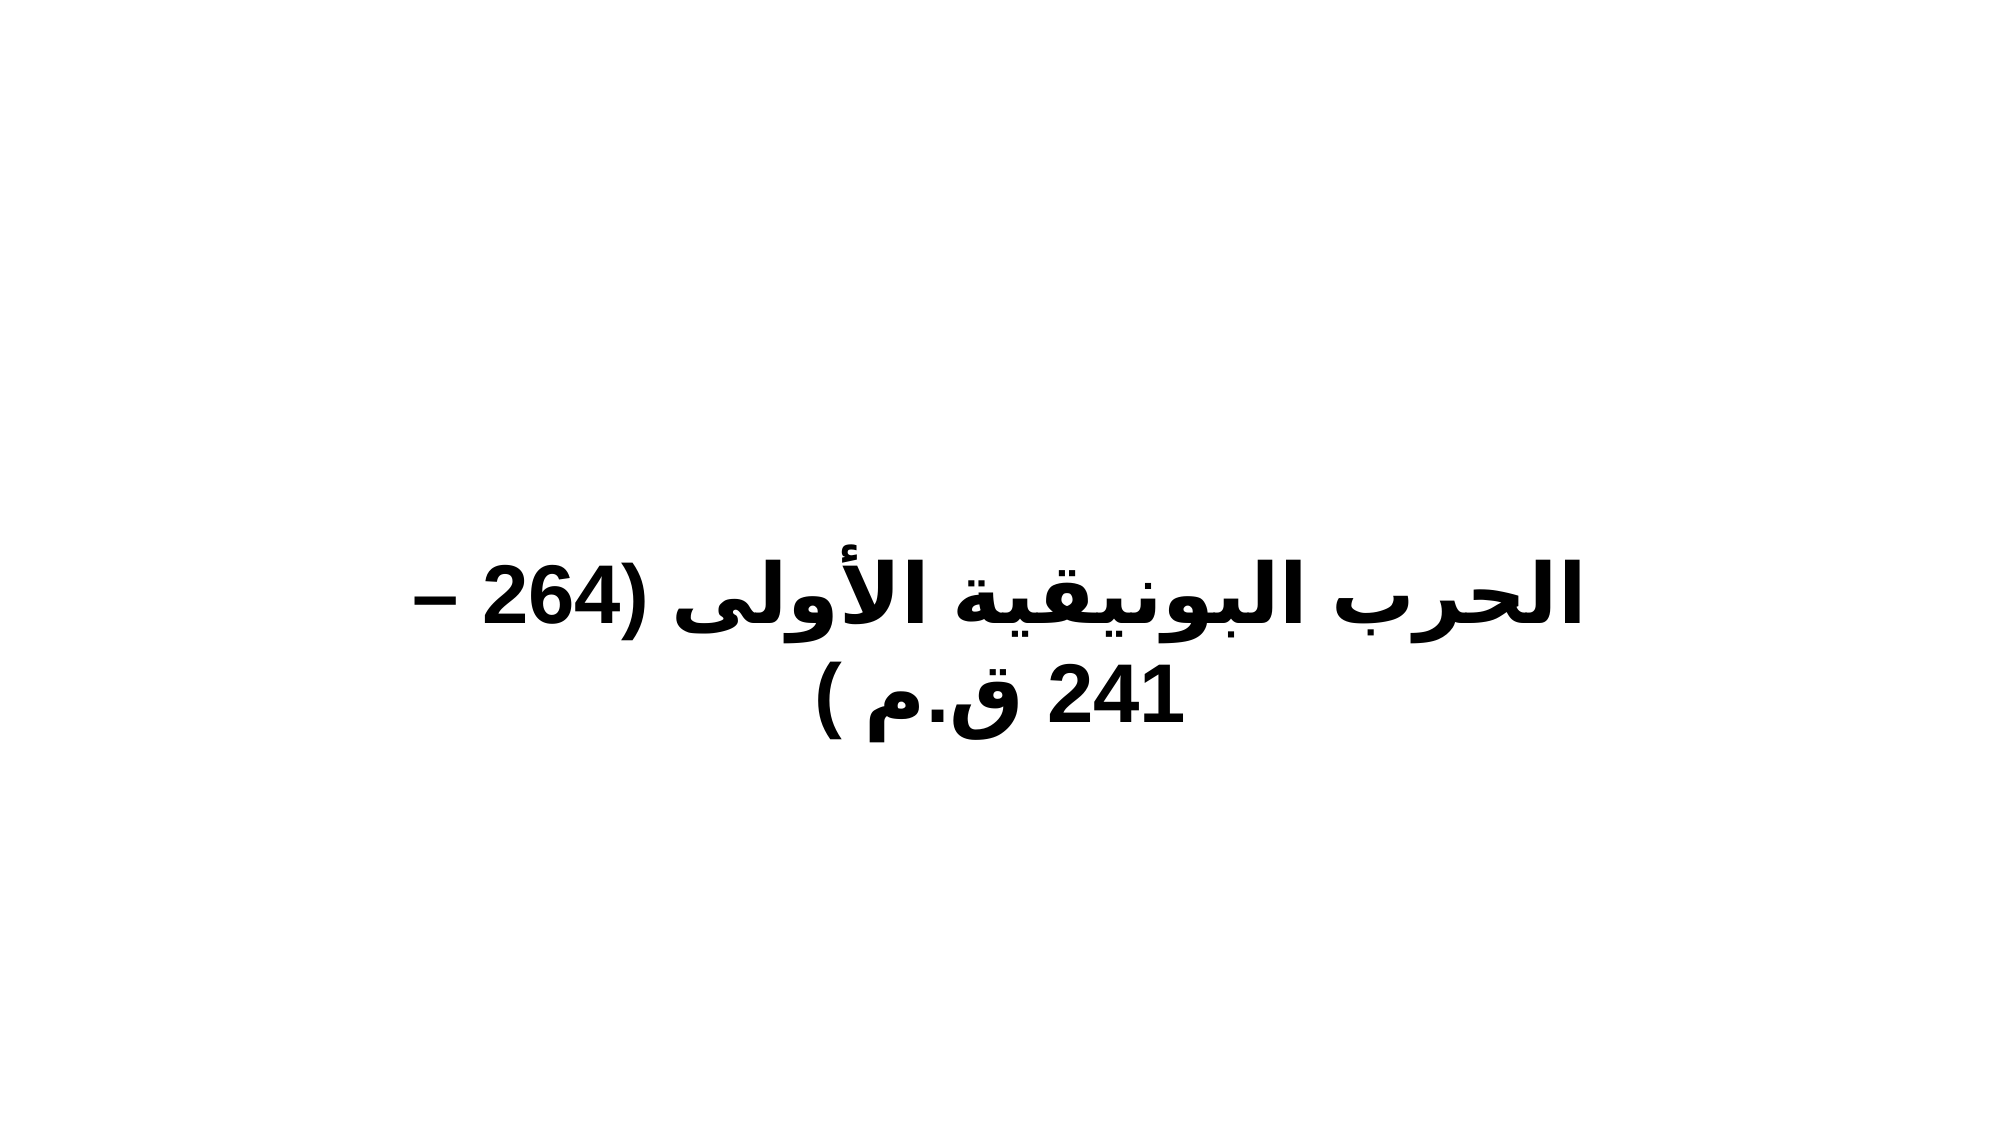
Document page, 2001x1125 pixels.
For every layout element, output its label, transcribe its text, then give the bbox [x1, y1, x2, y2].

text_box الحرب البونيقية الأولى (264 – 241 ق.م ) [338, 532, 1662, 649]
